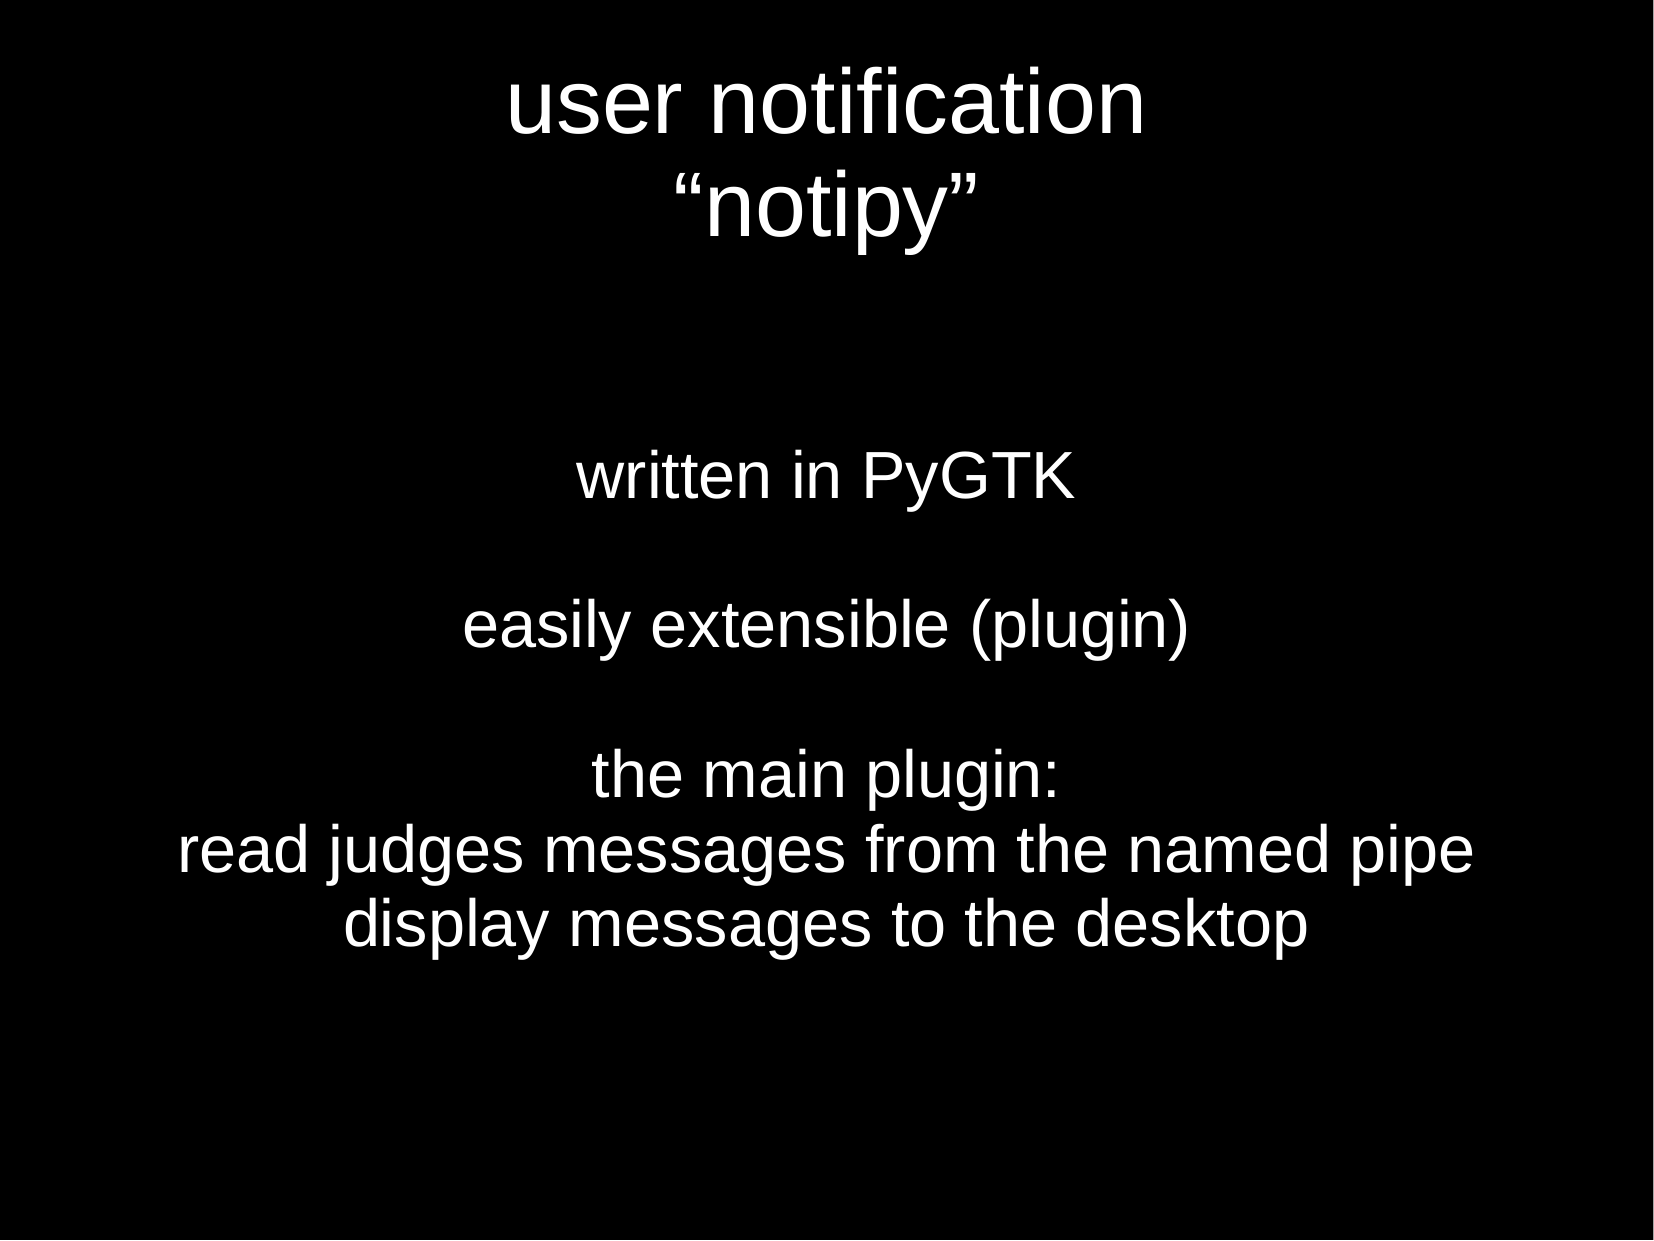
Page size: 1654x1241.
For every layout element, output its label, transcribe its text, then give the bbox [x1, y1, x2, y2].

title user notification “notipy” [82, 49, 1571, 257]
subtitle written in PyGTK easily extensible (plugin) the main plugin: read judges messages from the named pipe display messages to the desktop [82, 297, 1571, 1102]
